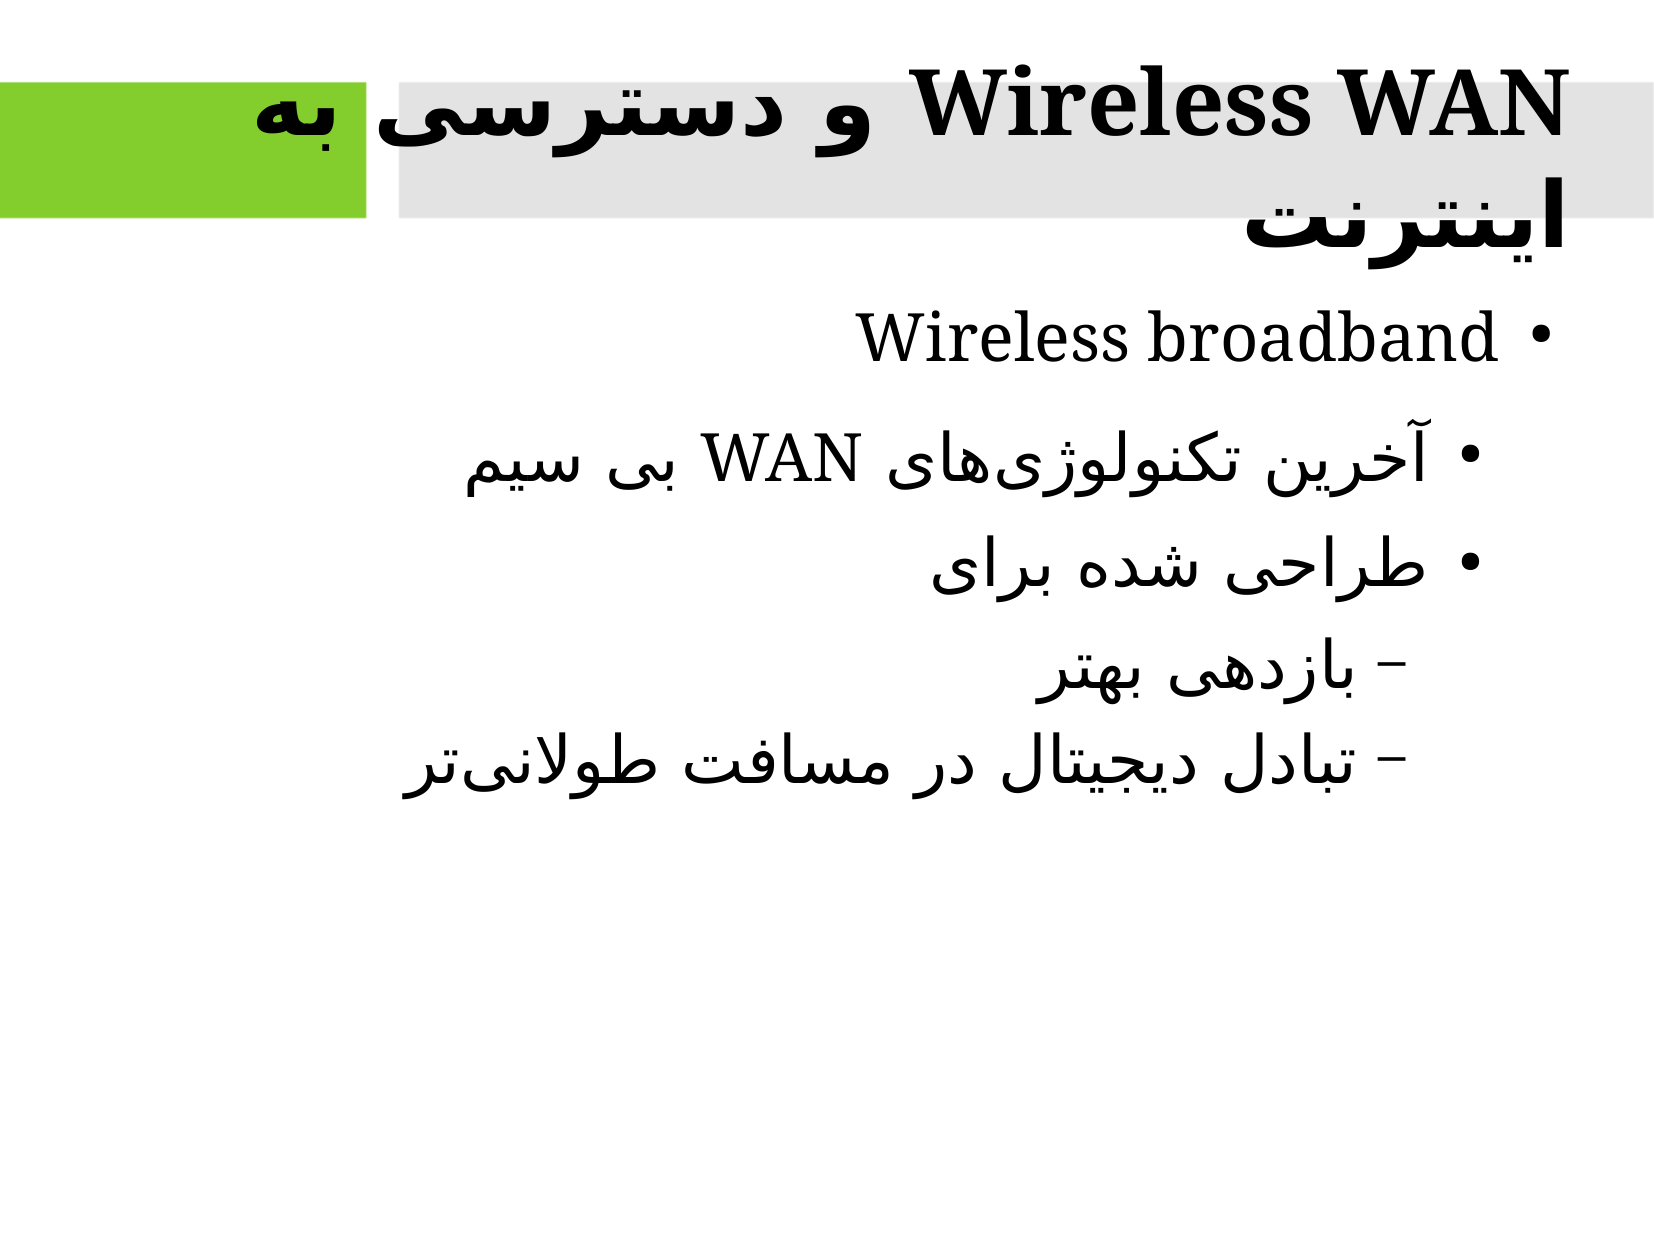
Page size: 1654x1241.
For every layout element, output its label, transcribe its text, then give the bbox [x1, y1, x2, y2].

picture [0, 0, 1654, 1241]
list Wireless broadband آخرین تکنولوژی‌های WAN بی سیم طراحی شده برای بازدهی بهتر تبادل دیجیتال در مسافت طولانی‌تر [82, 290, 1571, 1182]
title Wireless WAN و دسترسی به اینترنت [82, 49, 1571, 257]
